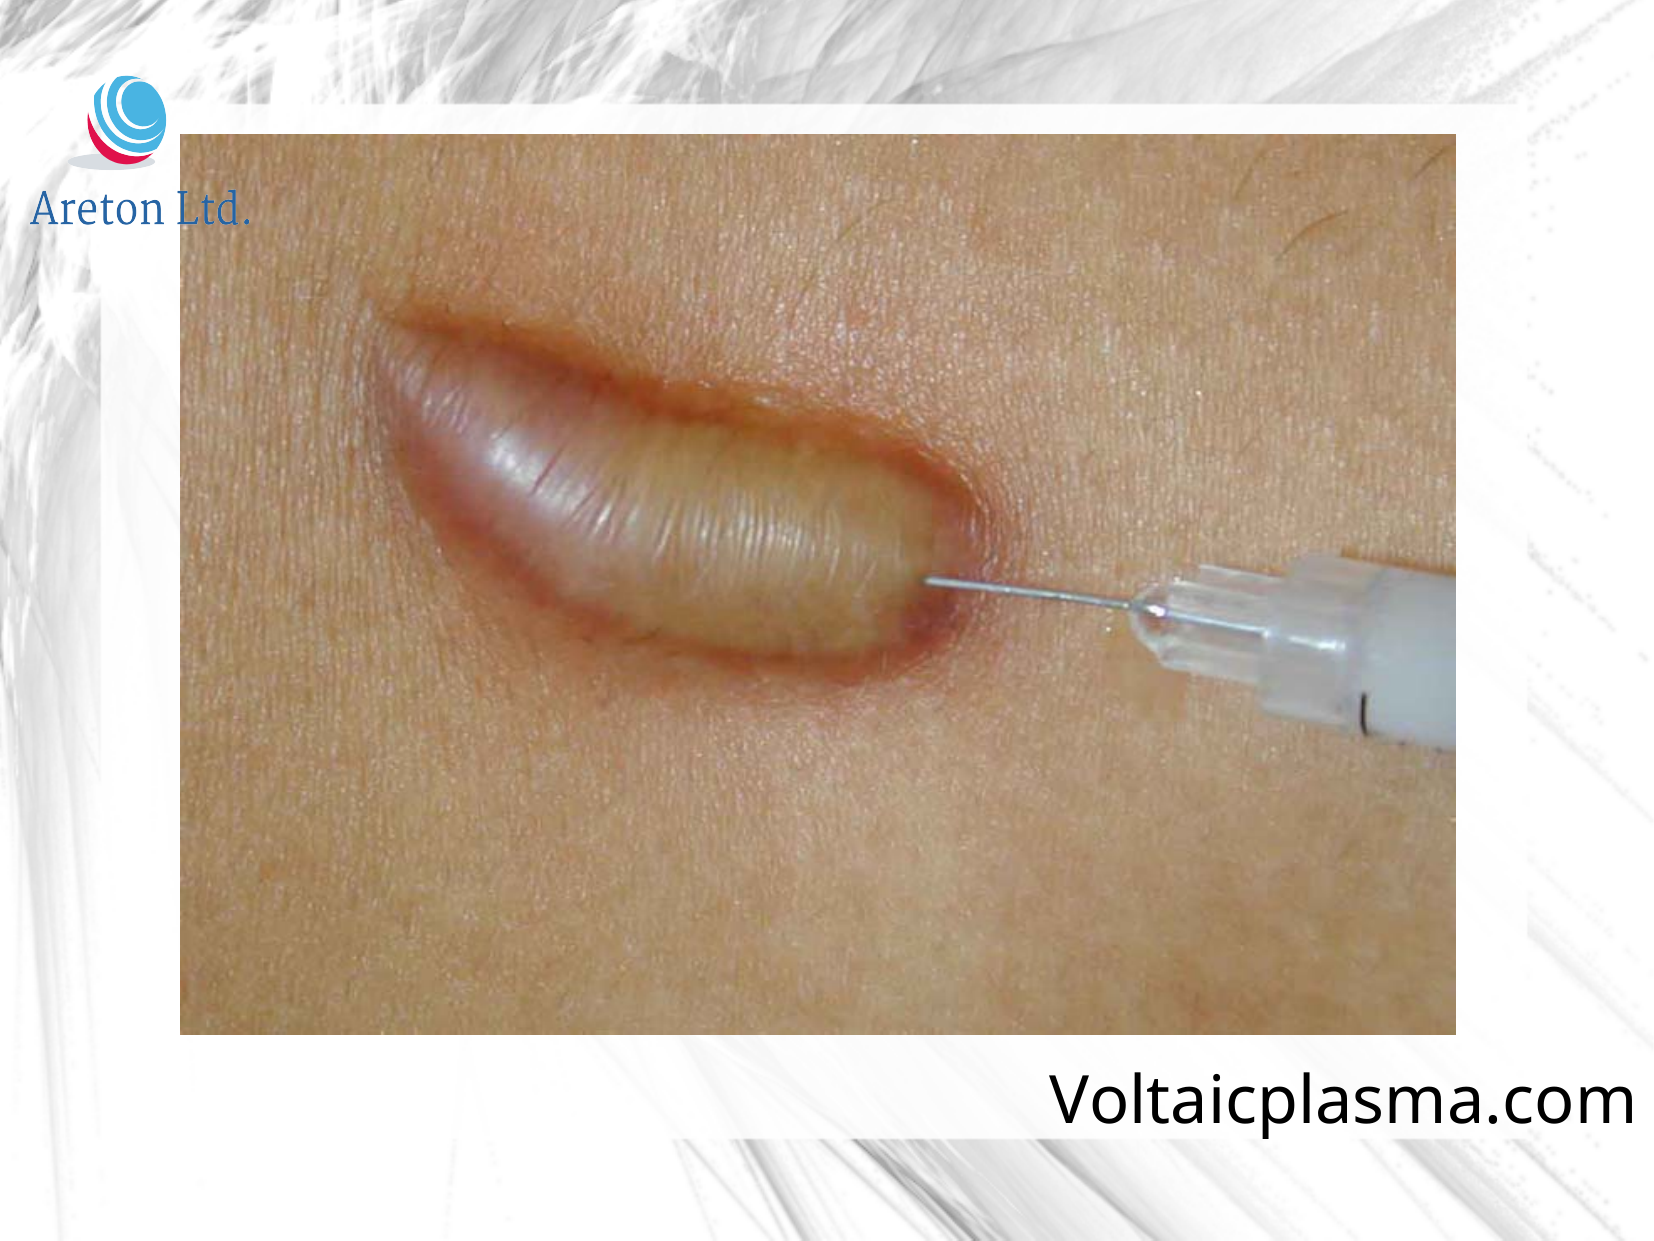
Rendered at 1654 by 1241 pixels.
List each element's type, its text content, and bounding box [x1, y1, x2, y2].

text_box Voltaicplasma.com [617, 784, 1654, 1241]
picture [0, 0, 1654, 1241]
